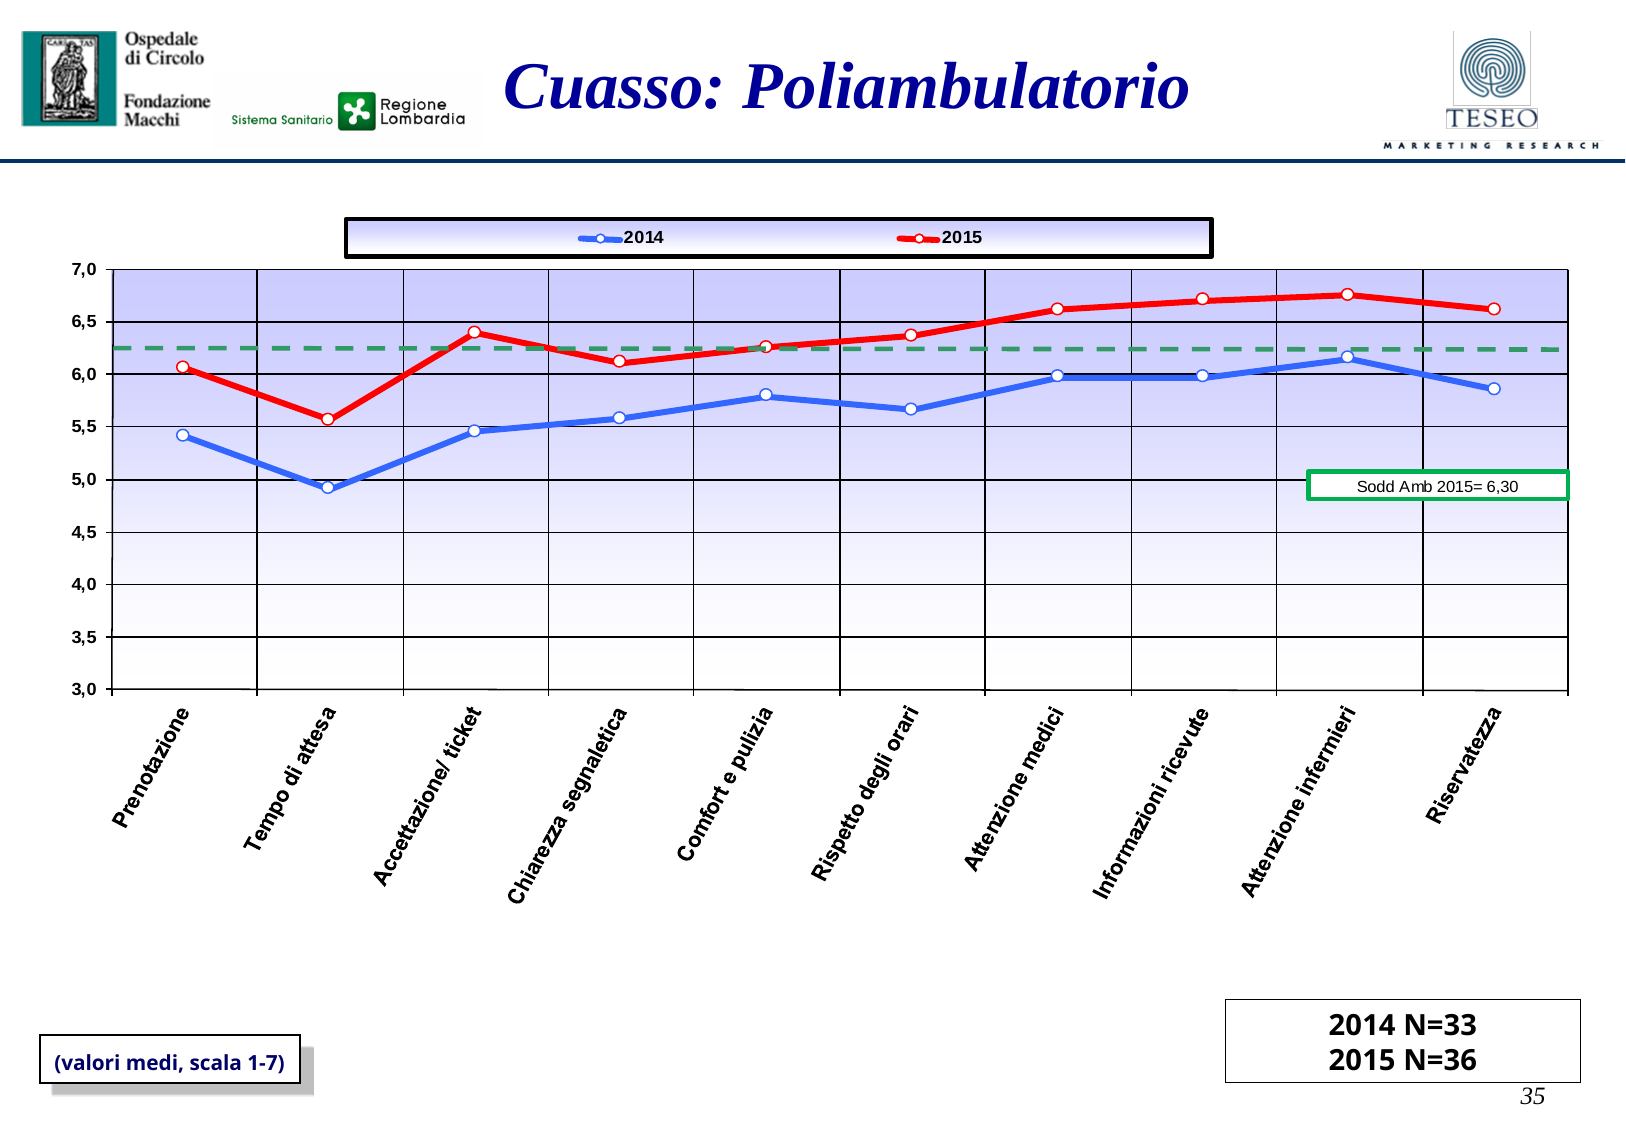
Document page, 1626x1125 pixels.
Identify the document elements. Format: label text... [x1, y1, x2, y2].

picture [1381, 31, 1604, 149]
text_box (valori medi, scala 1-7) [39, 1071, 300, 1083]
text_box 2014 N=33 2015 N=36 [1225, 1071, 1581, 1083]
picture [0, 208, 1581, 1071]
text_box Cuasso: Poliambulatorio [304, 18, 1392, 144]
picture [21, 31, 483, 149]
